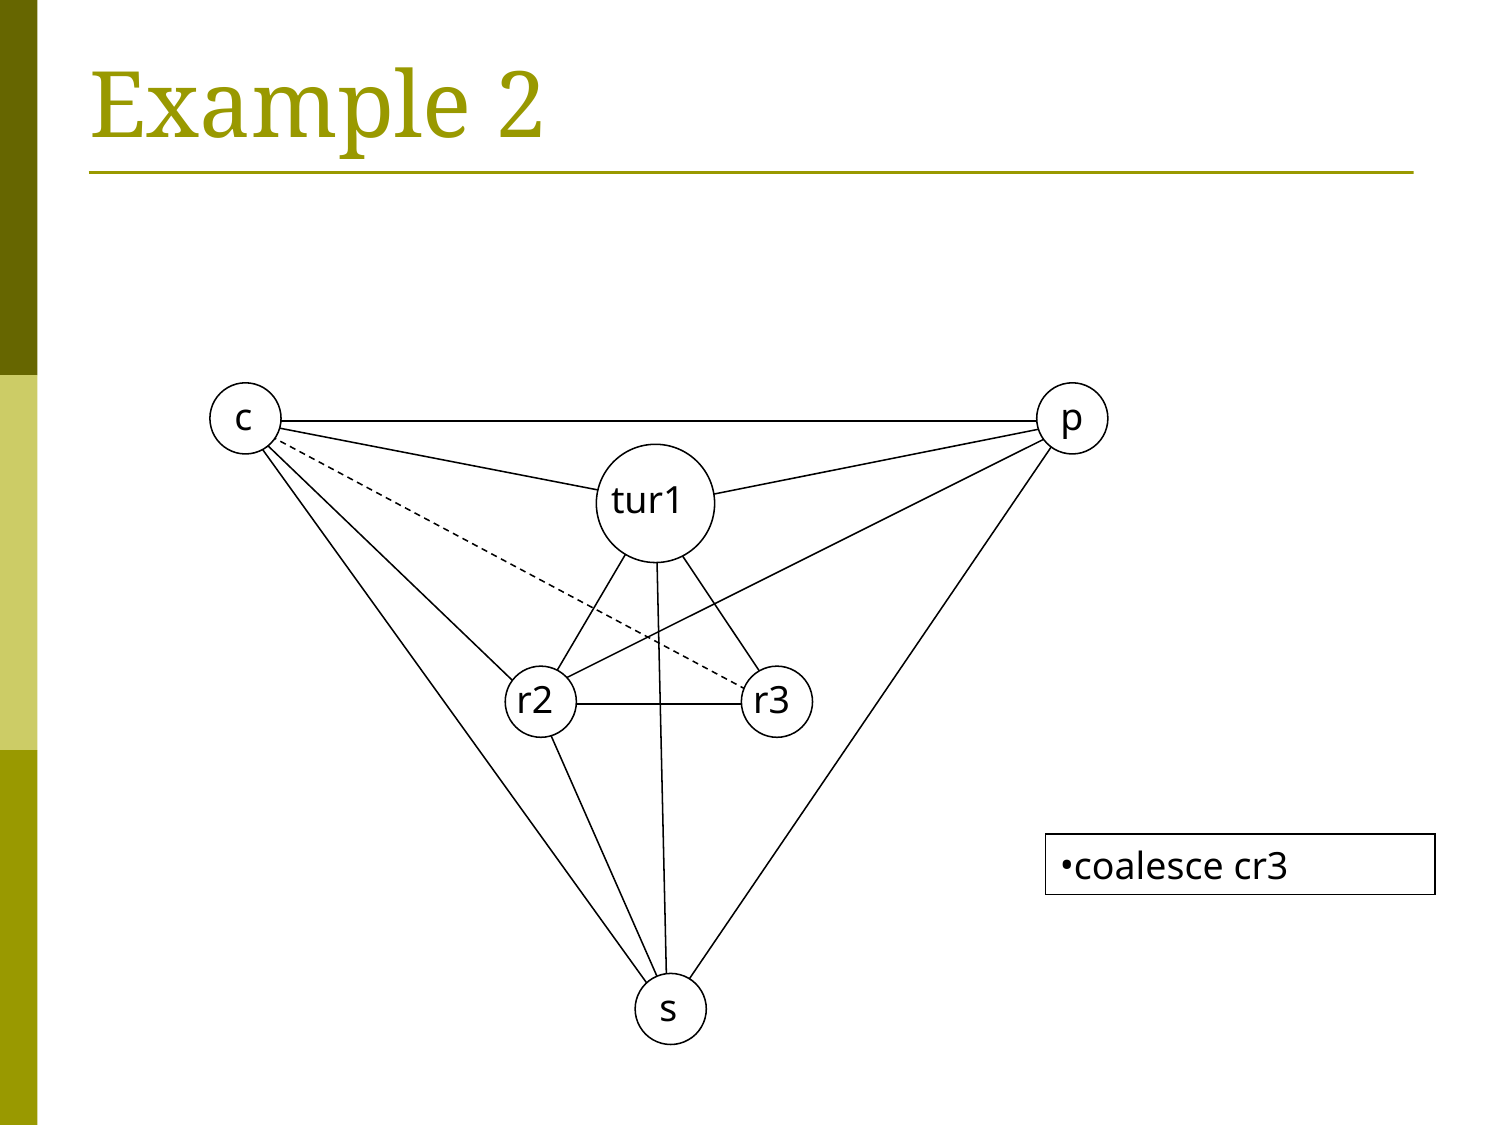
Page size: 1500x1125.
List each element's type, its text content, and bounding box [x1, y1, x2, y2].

text_box coalesce cr3 [1045, 834, 1435, 895]
text_box p [1045, 385, 1099, 446]
text_box [635, 985, 644, 1033]
text_box r3 [738, 668, 821, 730]
text_box c [219, 385, 268, 446]
title Example 2 [75, 45, 1426, 173]
text_box [1099, 395, 1108, 442]
text_box [1049, 446, 1095, 454]
text_box s [644, 976, 693, 1037]
text_box [755, 730, 799, 738]
text_box [519, 730, 563, 738]
text_box [209, 394, 219, 443]
text_box [648, 981, 707, 1045]
text_box [608, 444, 703, 467]
text_box [602, 529, 709, 563]
text_box [1036, 395, 1045, 442]
text_box r2 [501, 668, 584, 730]
text_box tur1 [596, 467, 739, 529]
text_box [223, 390, 282, 454]
